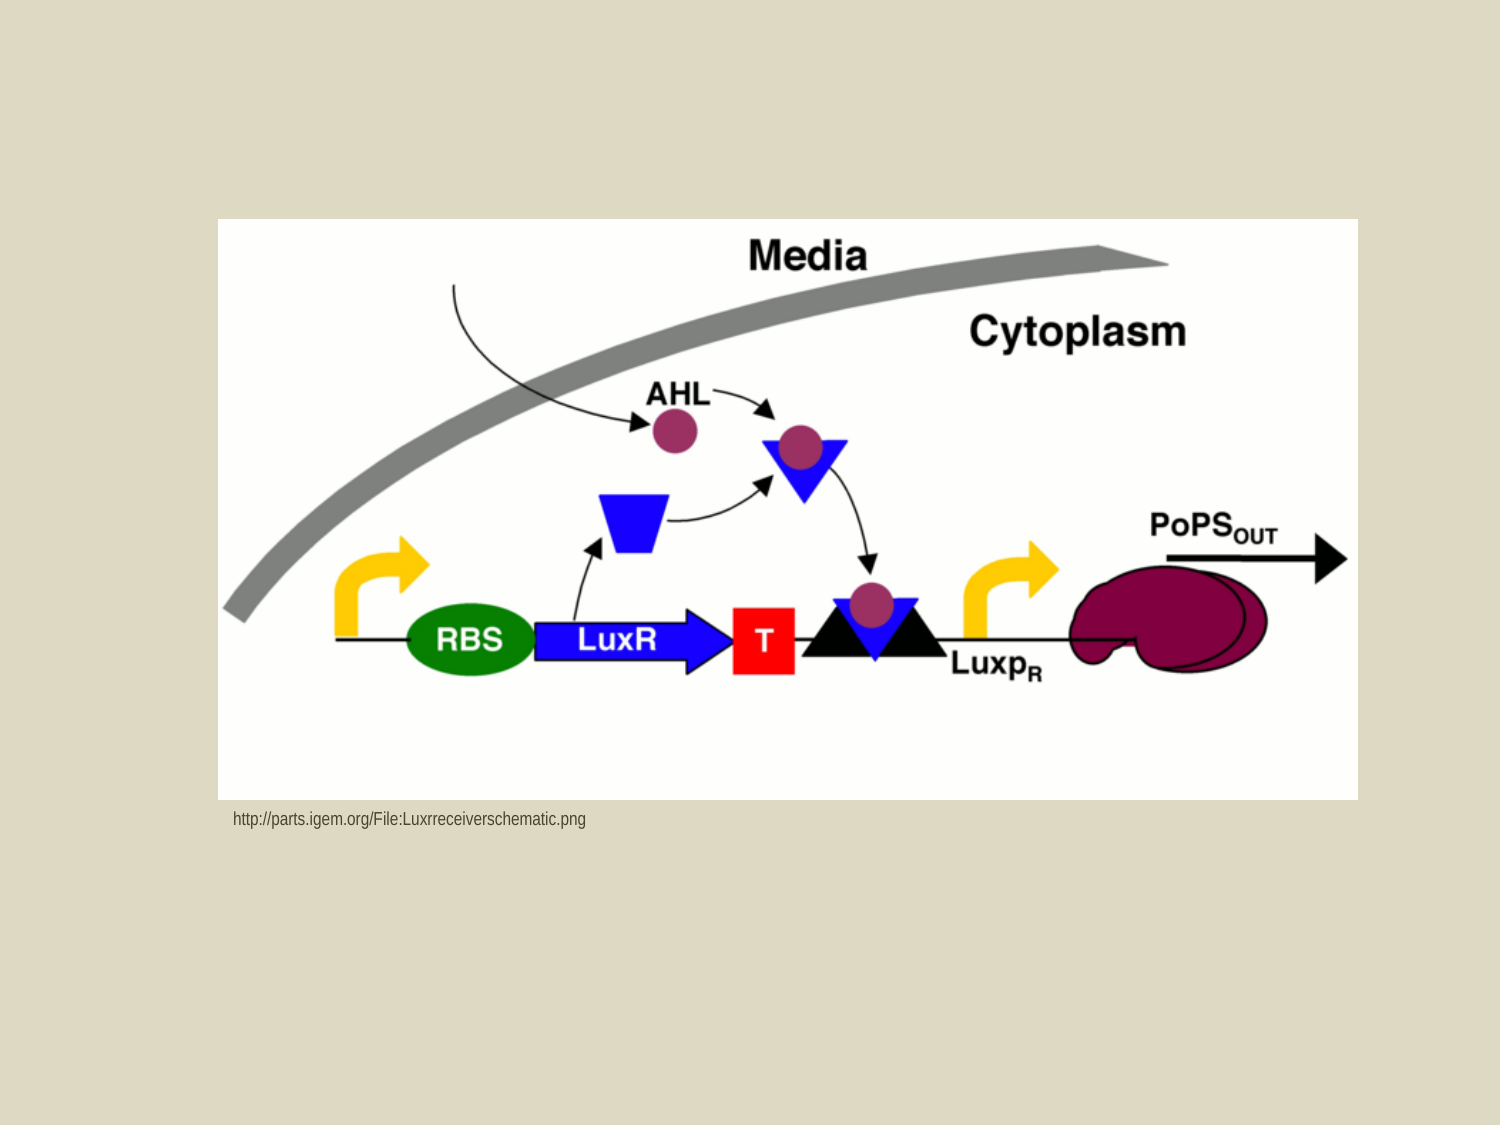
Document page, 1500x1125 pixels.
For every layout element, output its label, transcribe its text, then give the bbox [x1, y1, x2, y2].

text_box http://parts.igem.org/File:Luxrreceiverschematic.png [218, 800, 969, 837]
picture [218, 219, 1358, 800]
